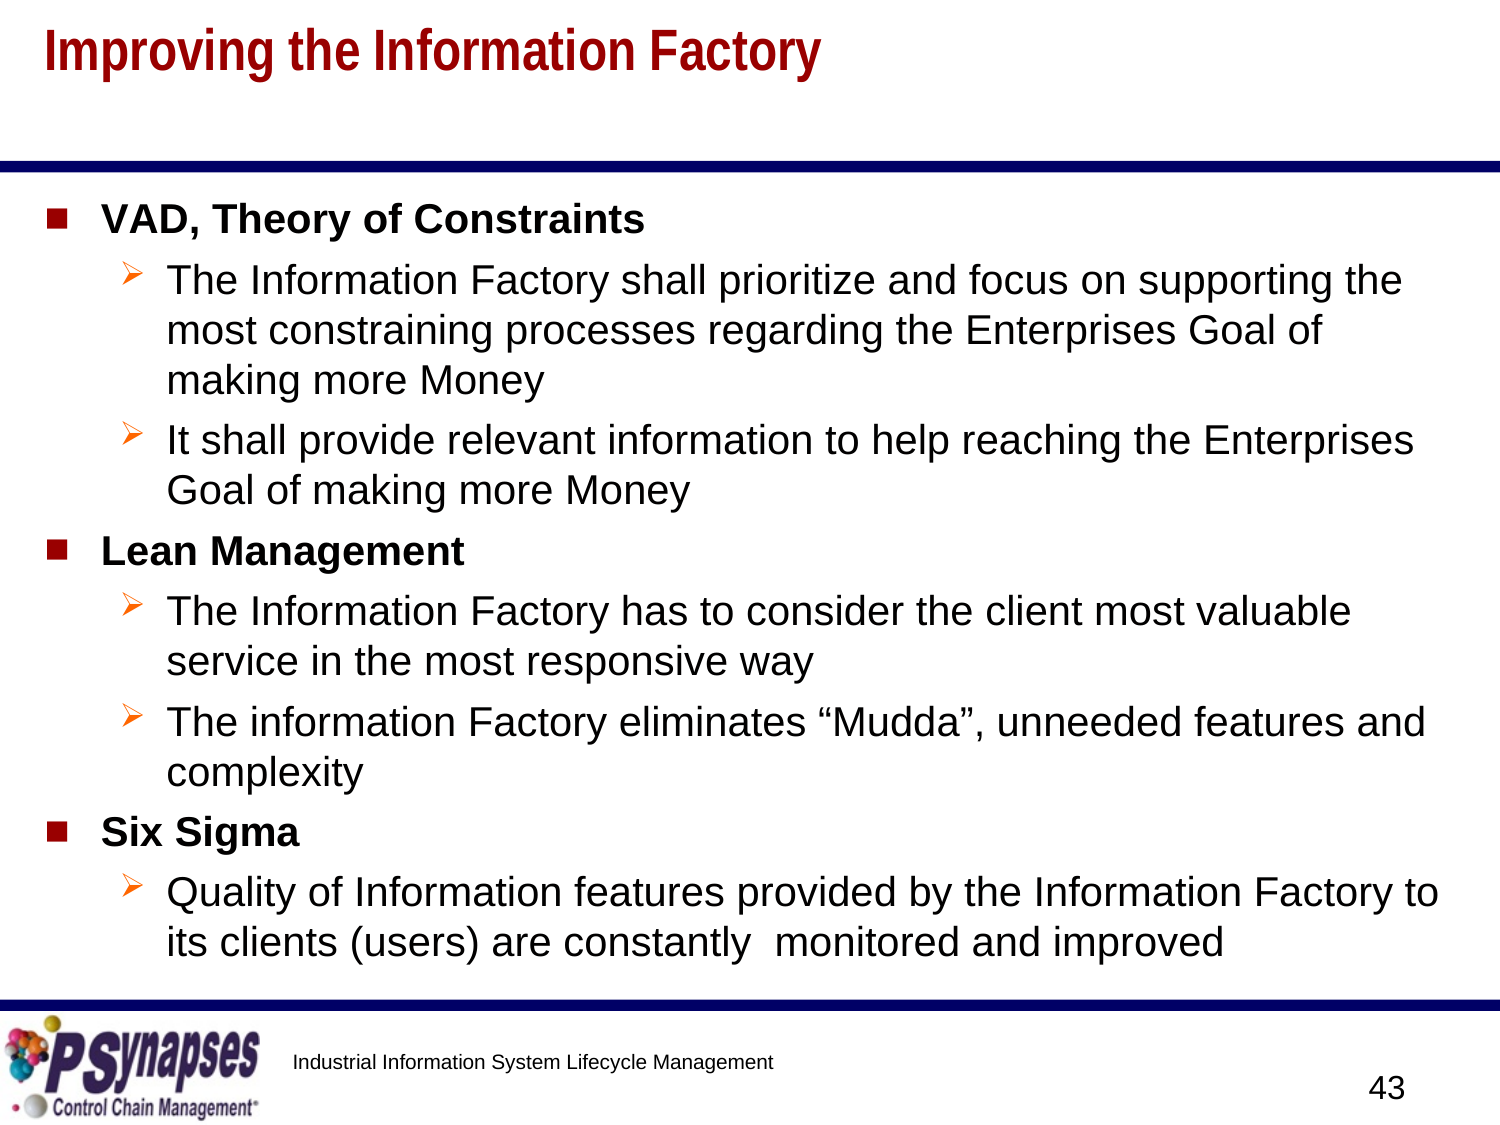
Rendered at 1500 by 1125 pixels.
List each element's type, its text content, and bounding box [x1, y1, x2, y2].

title Improving the Information Factory [29, 12, 1471, 138]
list VAD, Theory of Constraints The Information Factory shall prioritize and focus on supporting the most constraining processes regarding the Enterprises Goal of making more Money It shall provide relevant information to help reaching the Enterprises Goal of making more Money Lean Management The Information Factory has to consider the client most valuable service in the most responsive way The information Factory eliminates “Mudda”, unneeded features and complexity Six Sigma Quality of Information features provided by the Information Factory to its clients (users) are constantly monitored and improved [29, 184, 1471, 988]
picture [0, 1011, 260, 1125]
